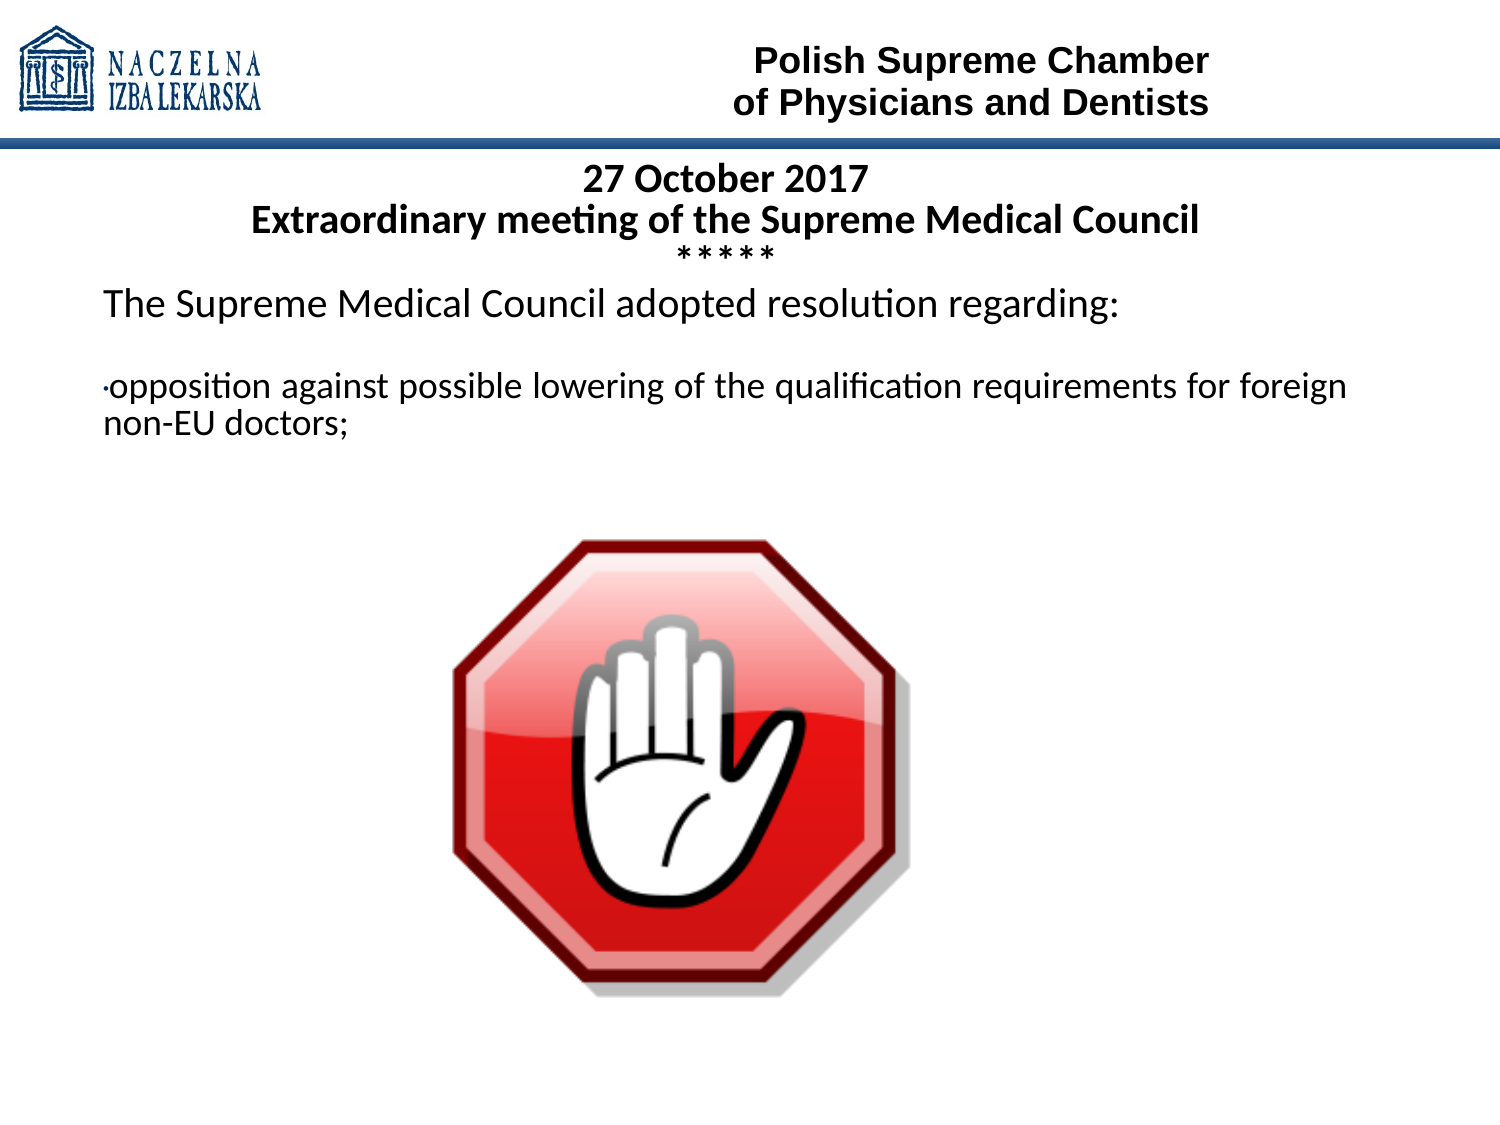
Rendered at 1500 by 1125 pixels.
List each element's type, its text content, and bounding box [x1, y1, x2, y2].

text_box 27 October 2017 Extraordinary meeting of the Supreme Medical Council ***** The Supreme Medical Council adopted resolution regarding: opposition against possible lowering of the qualification requirements for foreign non-EU doctors; [88, 153, 1412, 453]
picture [15, 20, 266, 118]
picture [0, 138, 1500, 149]
text_box Polish Supreme Chamber of Physicians and Dentists [717, 32, 1468, 132]
picture [451, 538, 913, 1000]
